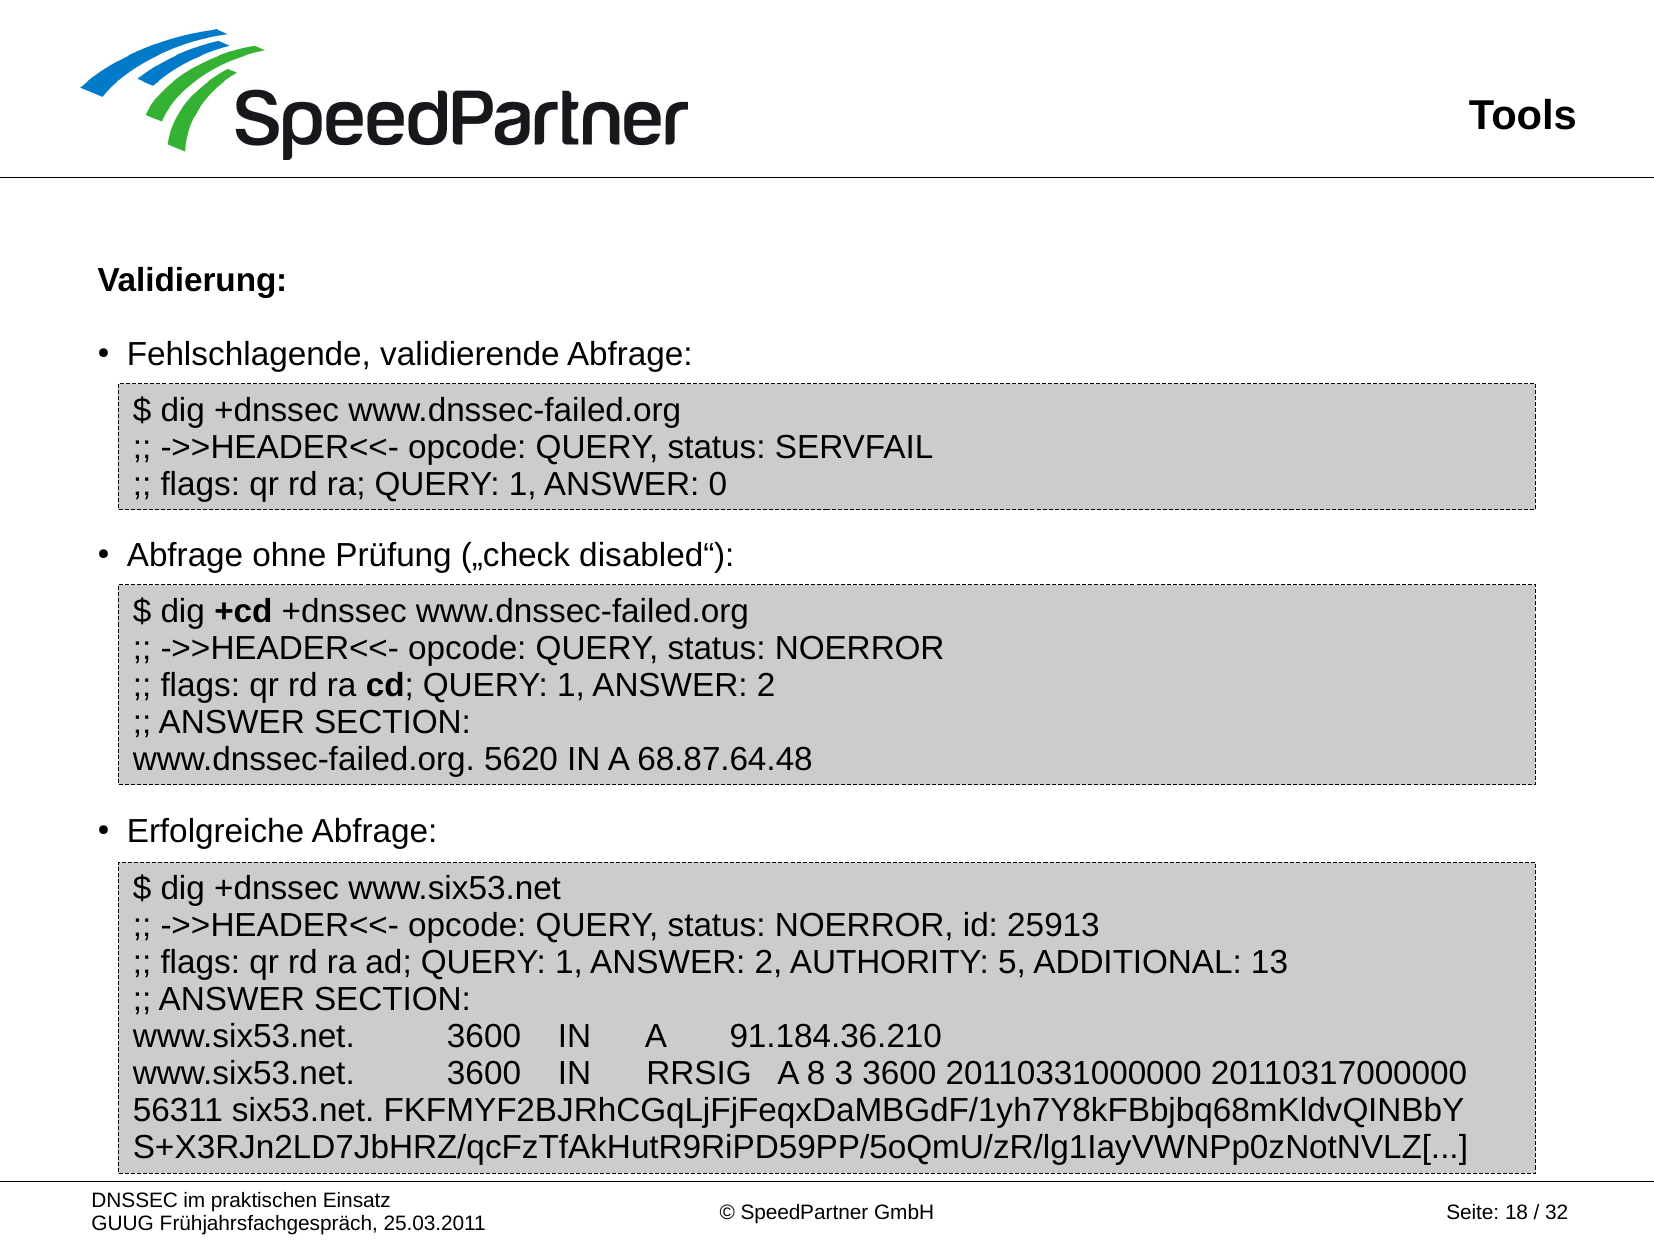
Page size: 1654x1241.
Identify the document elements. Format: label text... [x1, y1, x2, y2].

text_box $ dig +dnssec www.dnssec-failed.org ;; ->>HEADER<<- opcode: QUERY, status: SERVFAIL ;; flags: qr rd ra; QUERY: 1, ANSWER: 0 [118, 383, 1536, 510]
title Tools [590, 70, 1577, 160]
text_box $ dig +cd +dnssec www.dnssec-failed.org ;; ->>HEADER<<- opcode: QUERY, status: NOERROR ;; flags: qr rd ra cd; QUERY: 1, ANSWER: 2 ;; ANSWER SECTION: www.dnssec-failed.org. 5620 IN A 68.87.64.48 [118, 584, 1536, 785]
text_box $ dig +dnssec www.six53.net ;; ->>HEADER<<- opcode: QUERY, status: NOERROR, id: 25913 ;; flags: qr rd ra ad; QUERY: 1, ANSWER: 2, AUTHORITY: 5, ADDITIONAL: 13 ;; ANSWER SECTION: www.six53.net. 3600 IN A 91.184.36.210 www.six53.net. 3600 IN RRSIG A 8 3 3600 20110331000000 20110317000000 56311 six53.net. FKFMYF2BJRhCGqLjFjFeqxDaMBGdF/1yh7Y8kFBbjbq68mKldvQINBbY S+X3RJn2LD7JbHRZ/qcFzTfAkHutR9RiPD59PP/5oQmU/zR/lg1IayVWNPp0zNotNVLZ[...] [118, 862, 1536, 1174]
picture [80, 29, 688, 160]
text_box Validierung: Fehlschlagende, validierende Abfrage: Abfrage ohne Prüfung („check disabled“): Erfolgreiche Abfrage: [82, 253, 1565, 1151]
